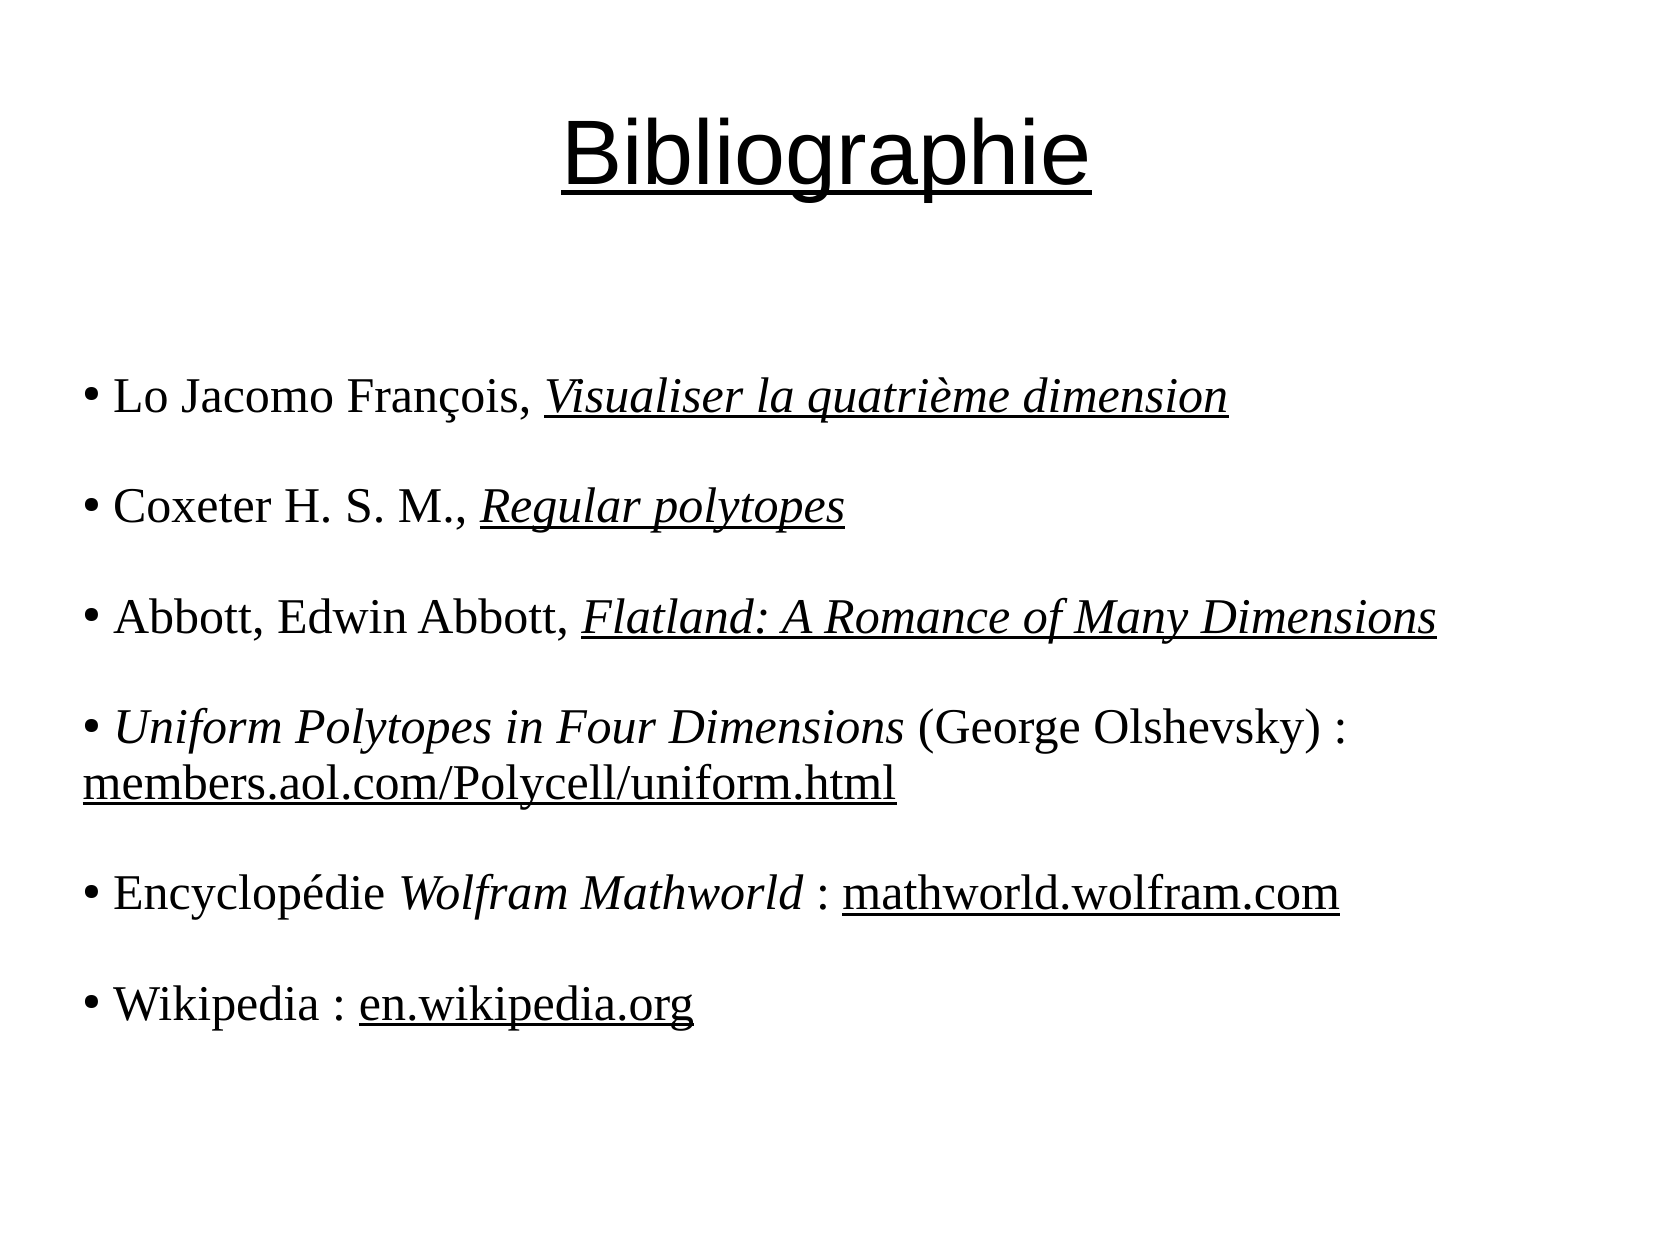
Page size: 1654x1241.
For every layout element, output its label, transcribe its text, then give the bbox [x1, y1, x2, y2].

title Bibliographie [82, 49, 1571, 257]
subtitle Lo Jacomo François, Visualiser la quatrième dimension Coxeter H. S. M., Regular polytopes Abbott, Edwin Abbott, Flatland: A Romance of Many Dimensions Uniform Polytopes in Four Dimensions (George Olshevsky) : members.aol.com/Polycell/uniform.html Encyclopédie Wolfram Mathworld : mathworld.wolfram.com Wikipedia : en.wikipedia.org [82, 290, 1571, 1109]
